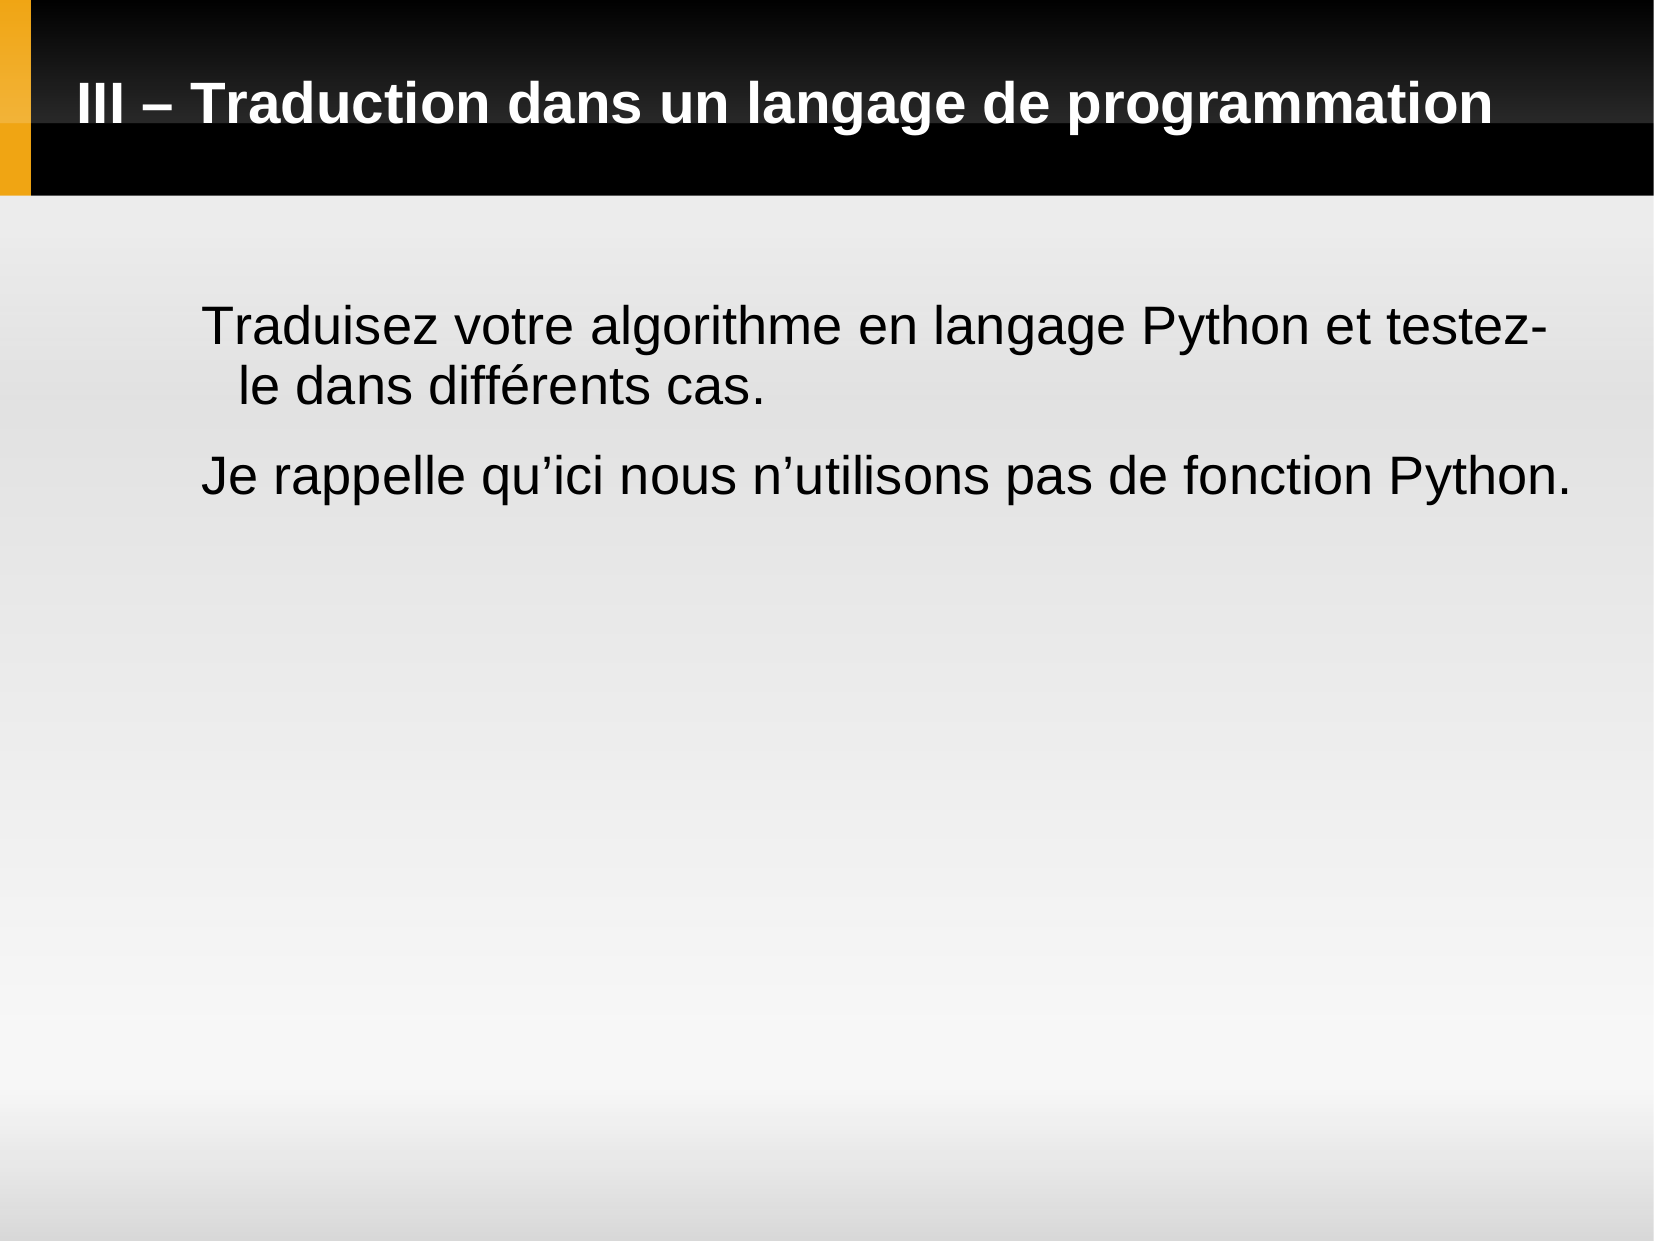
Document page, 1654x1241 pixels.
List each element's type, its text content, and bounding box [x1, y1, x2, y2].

picture [0, 0, 1654, 1241]
list Traduisez votre algorithme en langage Python et testez-le dans différents cas. Je rappelle qu’ici nous n’utilisons pas de fonction Python. [88, 295, 1577, 1039]
title III – Traduction dans un langage de programmation [76, 0, 1565, 208]
